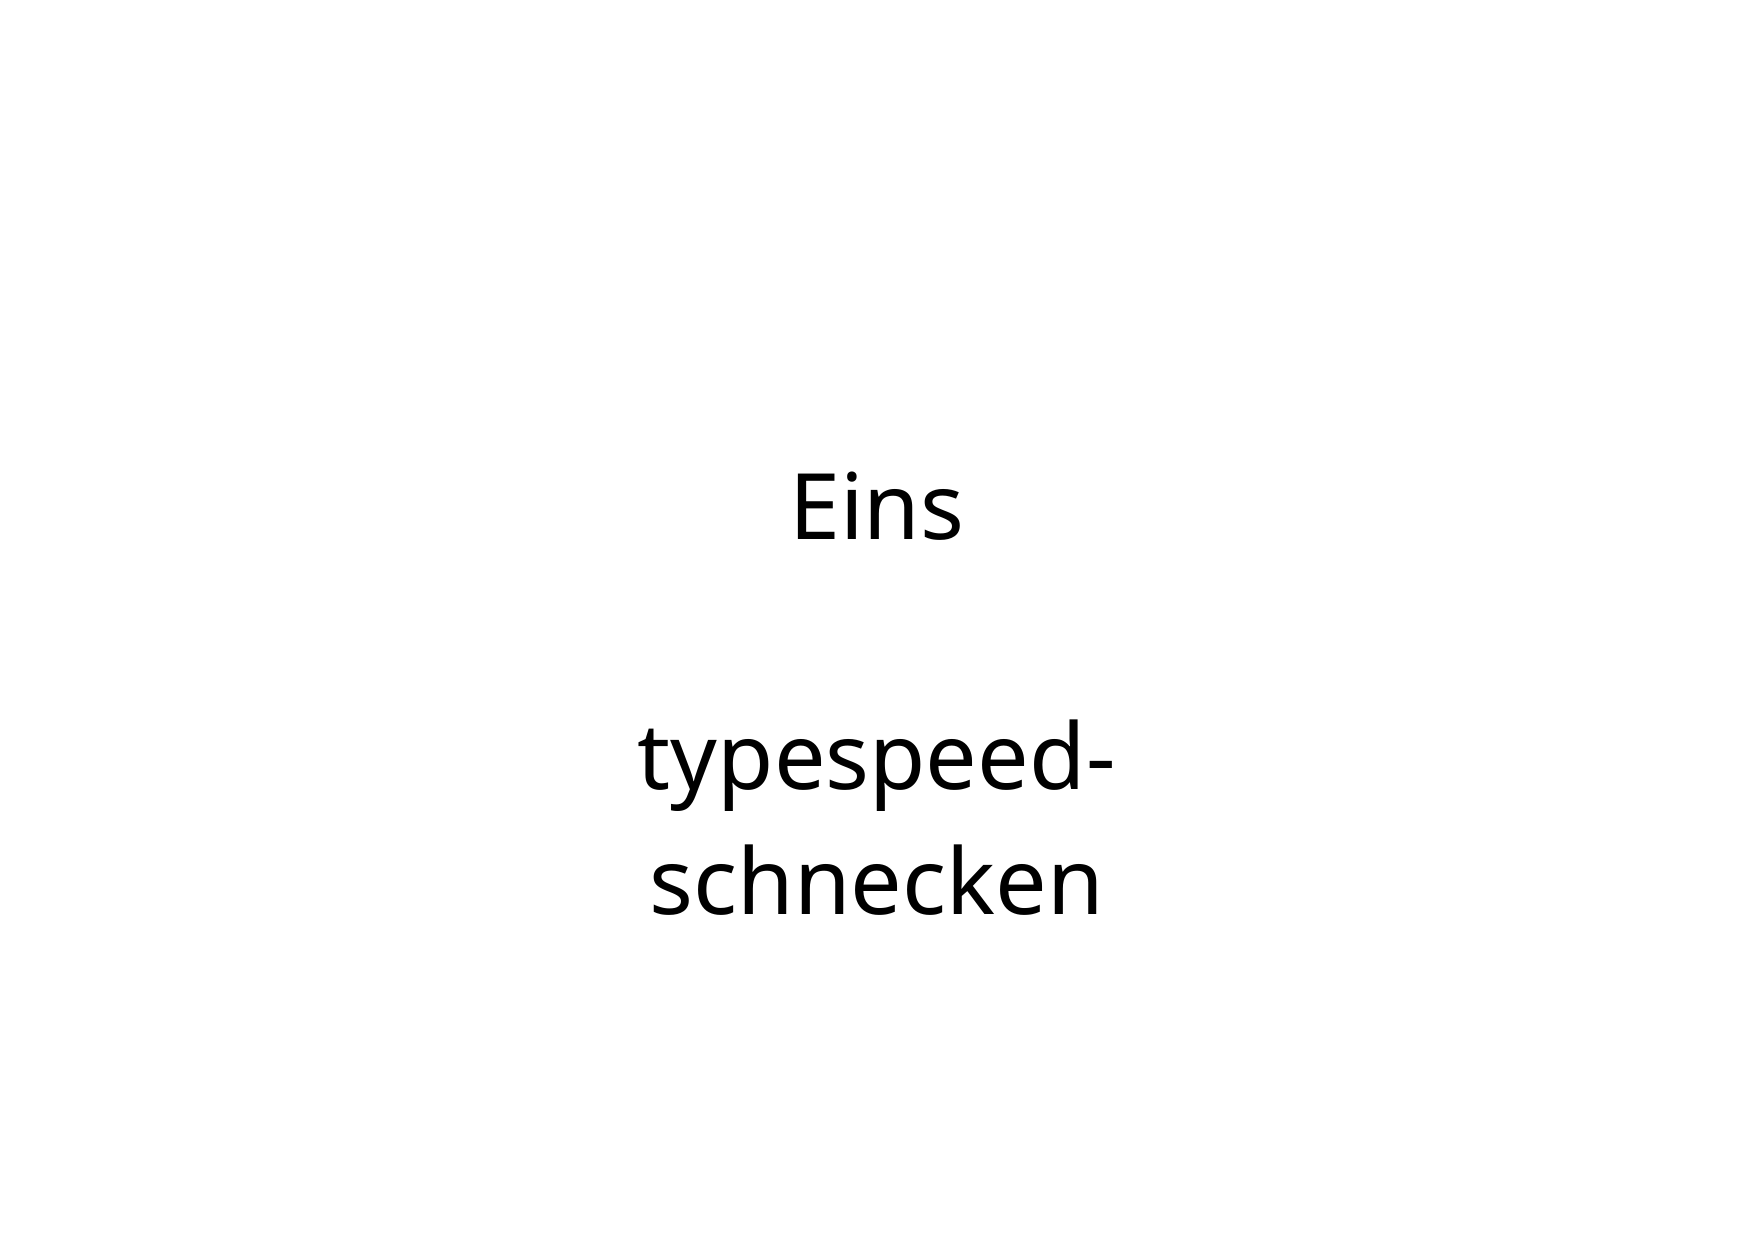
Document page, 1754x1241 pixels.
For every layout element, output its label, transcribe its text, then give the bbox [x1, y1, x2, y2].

subtitle Eins typespeed- schnecken [140, 321, 1613, 1063]
